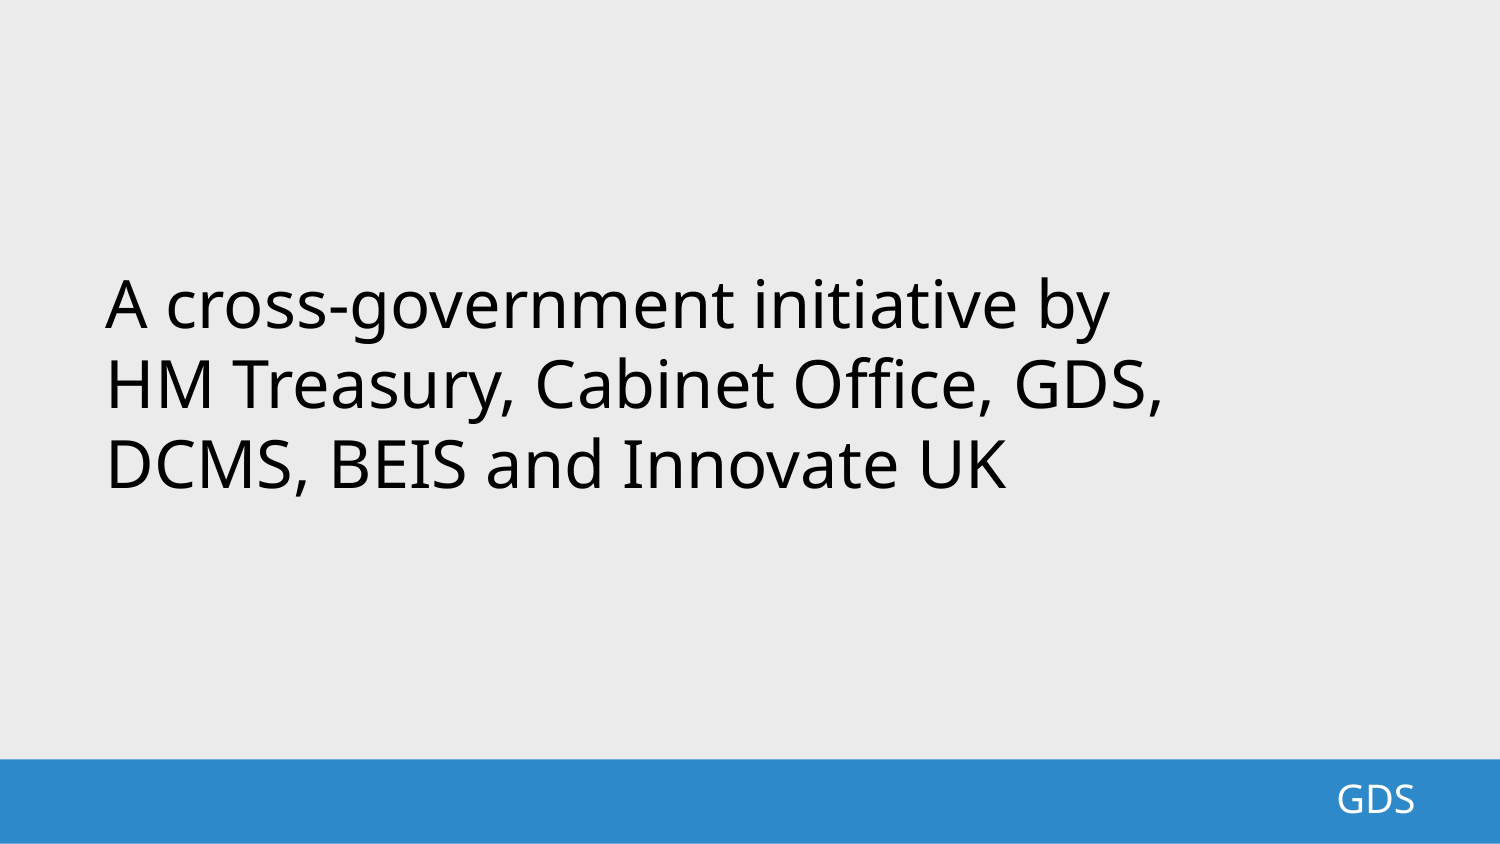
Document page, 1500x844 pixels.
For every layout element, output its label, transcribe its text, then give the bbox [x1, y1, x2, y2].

text_box A cross-government initiative by HM Treasury, Cabinet Office, GDS, DCMS, BEIS and Innovate UK [102, 0, 1397, 765]
